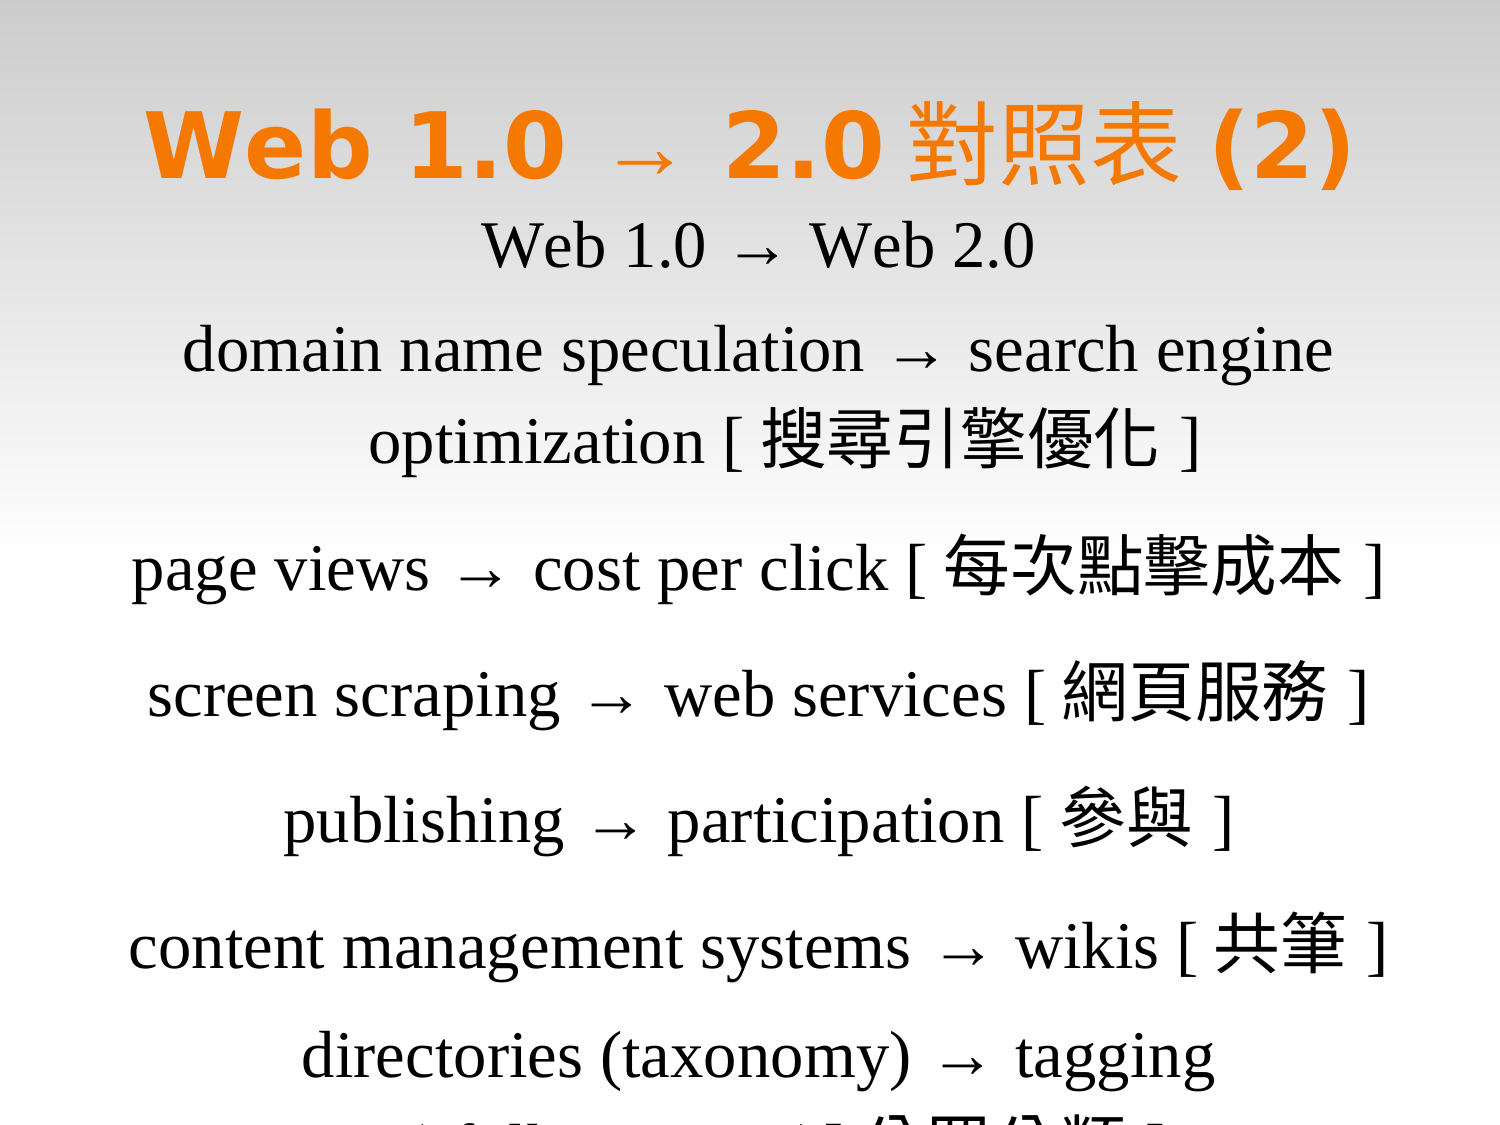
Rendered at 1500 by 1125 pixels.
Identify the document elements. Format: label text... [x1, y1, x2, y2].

title Web 1.0 → 2.0對照表(2) [75, 44, 1425, 206]
list Web 1.0 → Web 2.0 domain name speculation → search engine optimization [搜尋引擎優化] page views → cost per click [每次點擊成本] screen scraping → web services [網頁服務] publishing → participation [參與] content management systems → wikis [共筆] directories (taxonomy) → tagging ("folksonomy")[分眾分類] stickiness → syndication [聚合] [75, 206, 1426, 1125]
